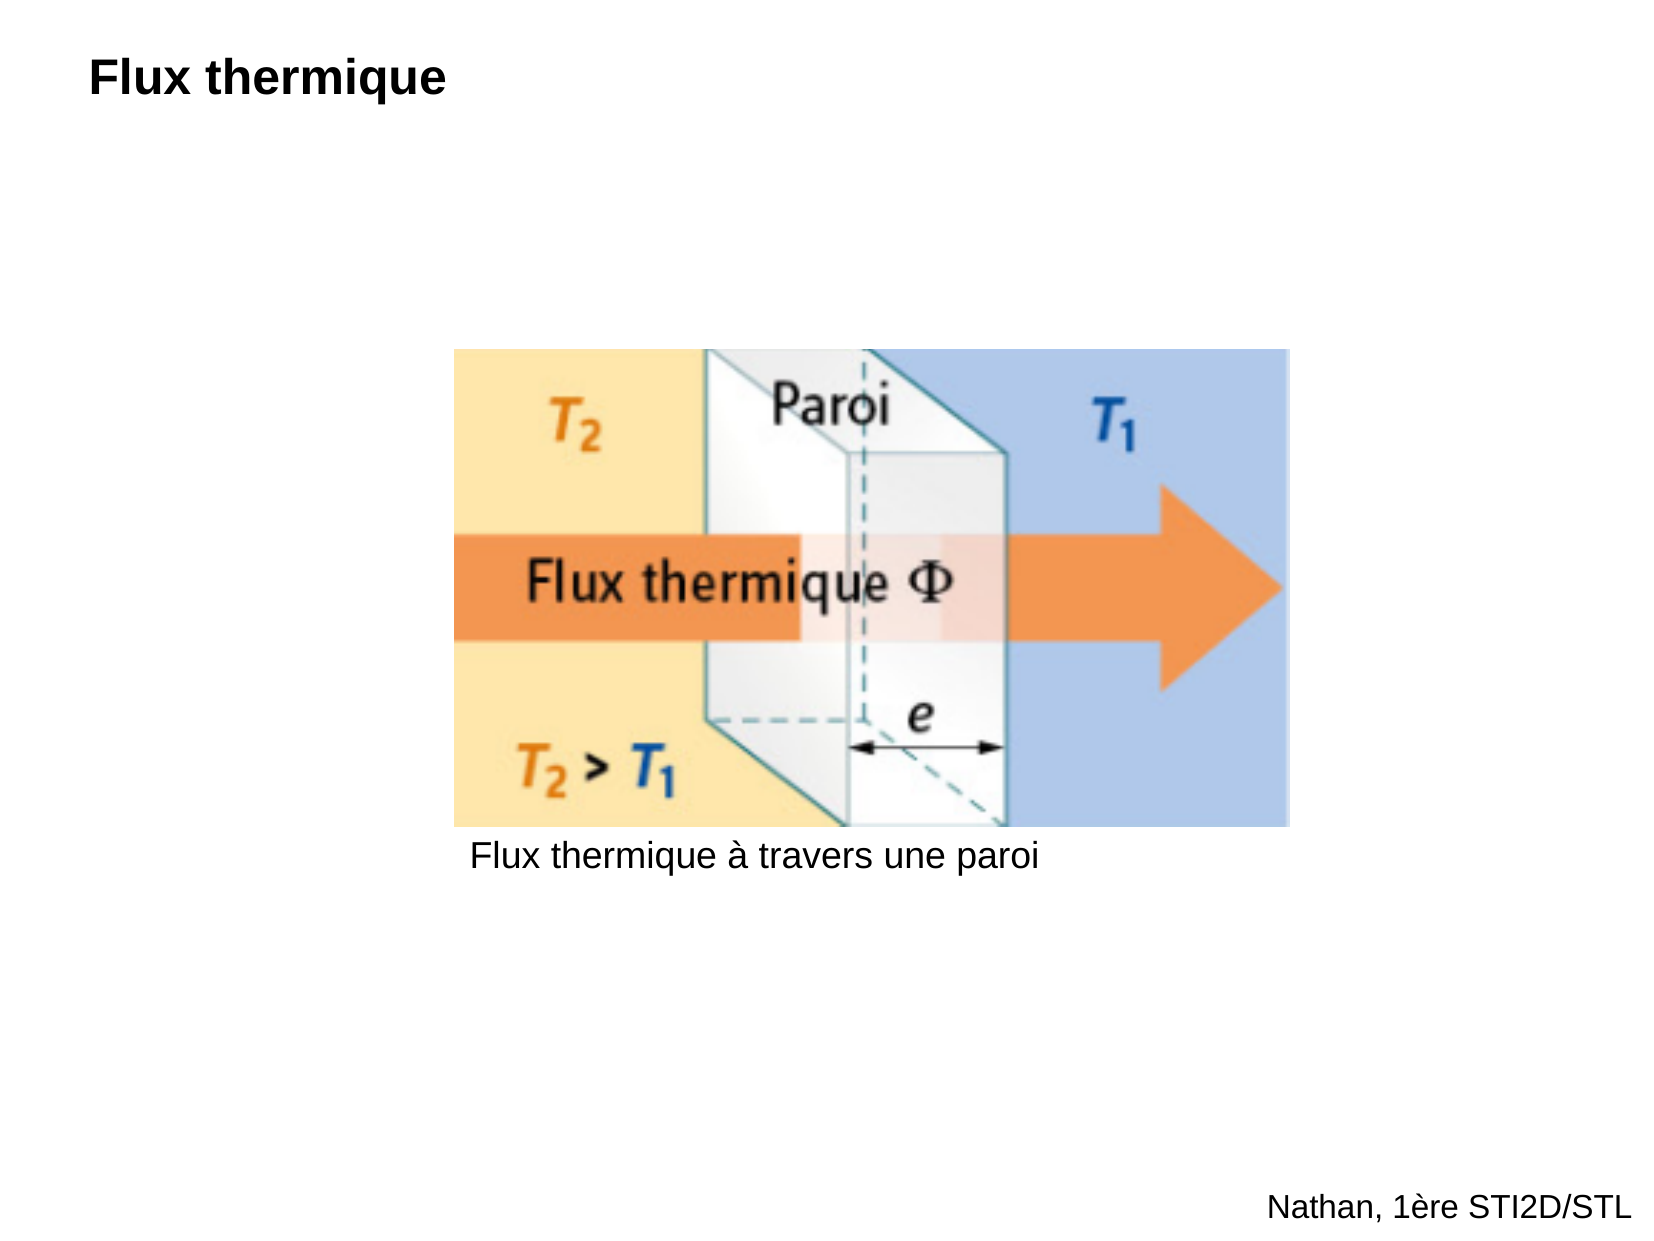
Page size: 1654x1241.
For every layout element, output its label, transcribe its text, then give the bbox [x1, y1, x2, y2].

text_box Nathan, 1ère STI2D/STL [1251, 1181, 1648, 1234]
text_box Flux thermique [0, 0, 1654, 114]
picture [454, 349, 1290, 827]
text_box Flux thermique à travers une paroi [454, 826, 1264, 884]
